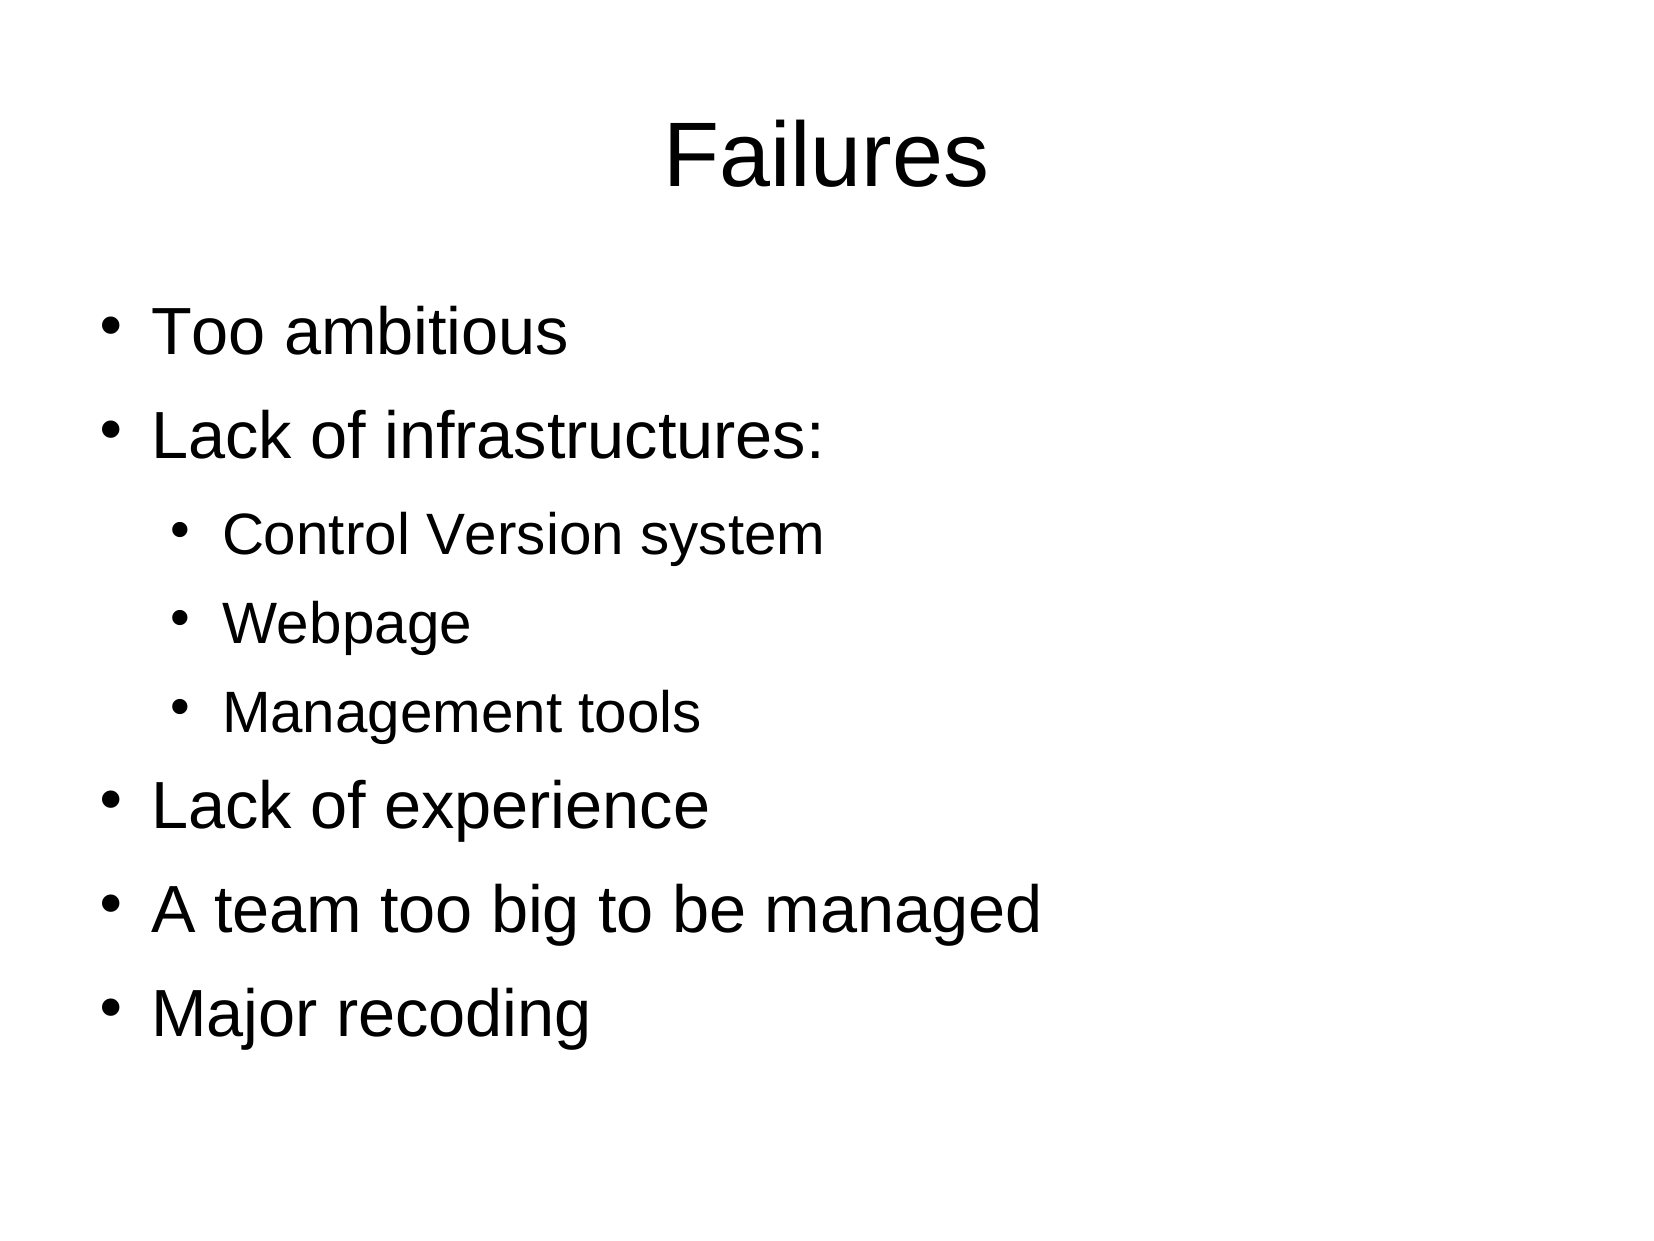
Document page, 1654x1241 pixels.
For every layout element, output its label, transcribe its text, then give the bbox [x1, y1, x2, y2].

list Too ambitious Lack of infrastructures: Control Version system Webpage Management tools Lack of experience A team too big to be managed Major recoding [82, 290, 1571, 1109]
title Failures [82, 49, 1571, 257]
